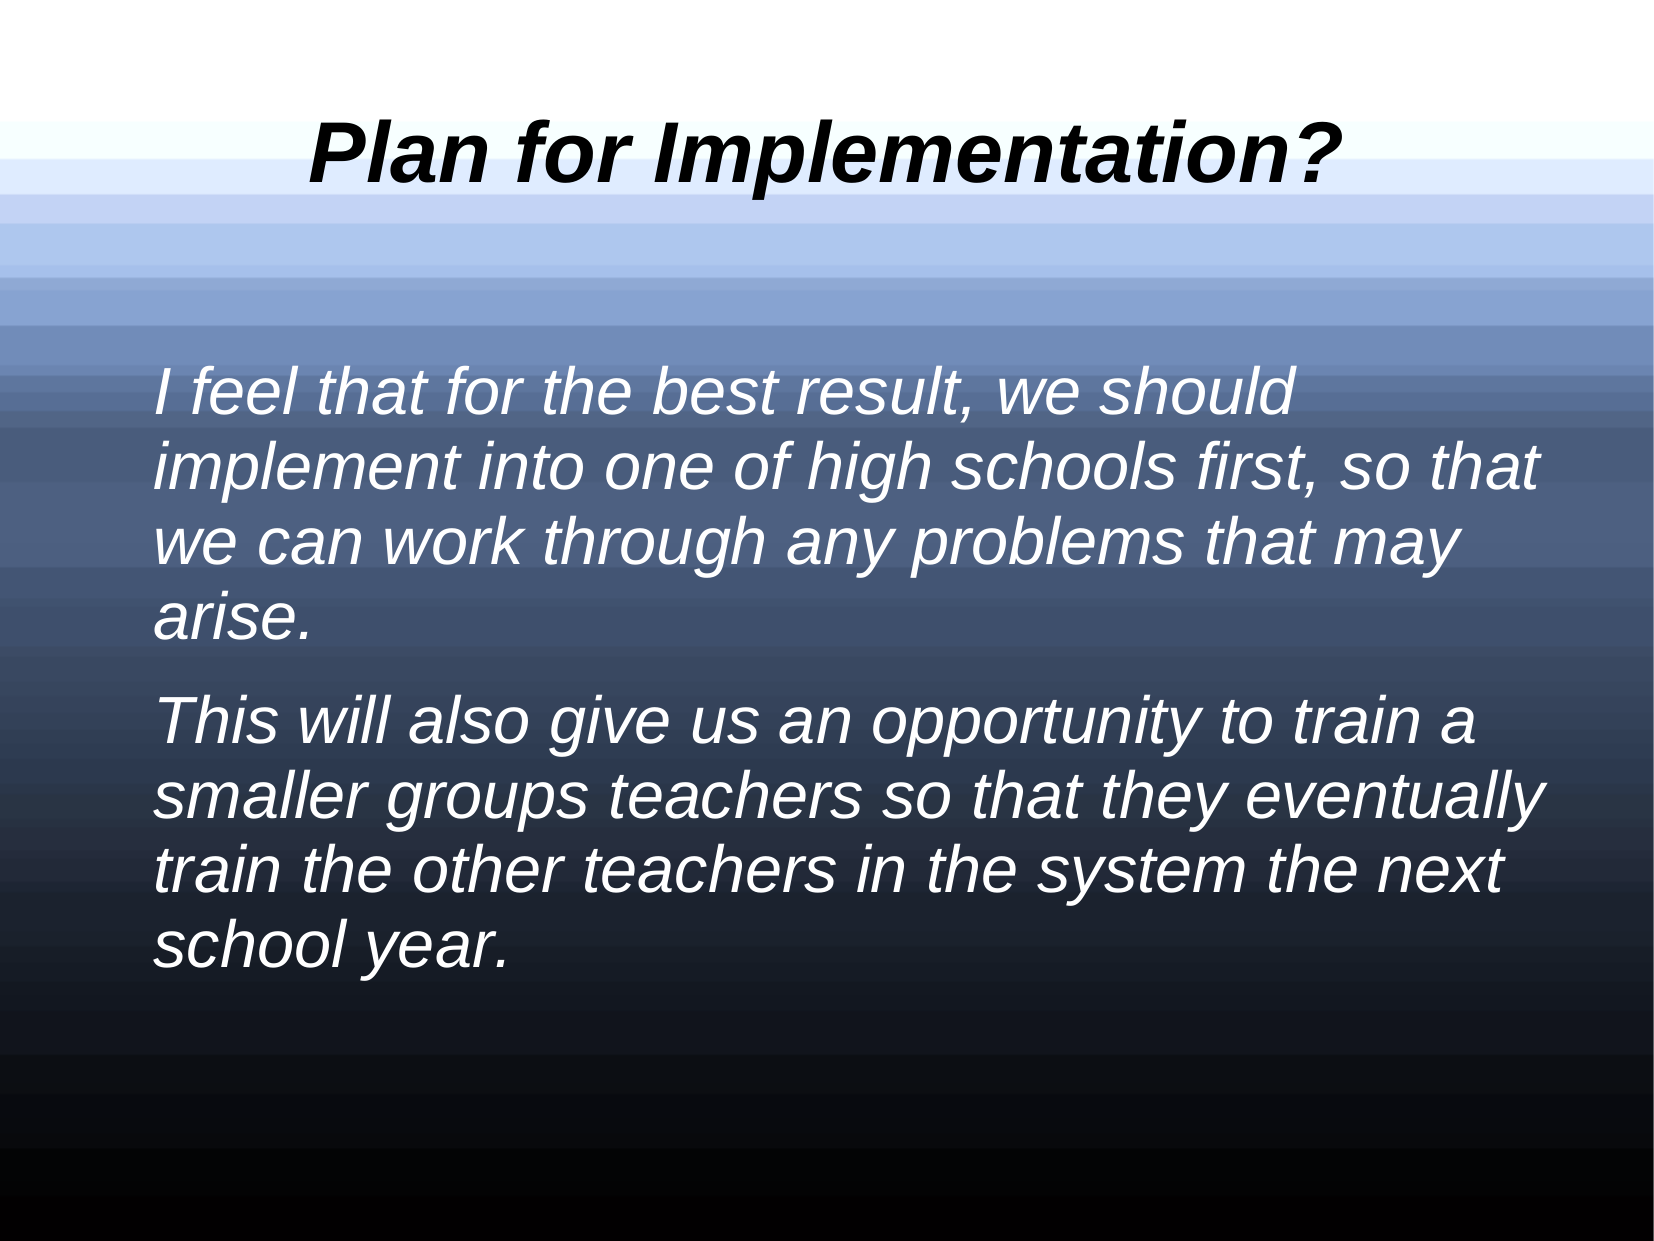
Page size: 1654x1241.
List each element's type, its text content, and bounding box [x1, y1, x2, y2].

title Plan for Implementation? [82, 49, 1571, 257]
picture [0, 0, 1654, 1241]
list I feel that for the best result, we should implement into one of high schools first, so that we can work through any problems that may arise. This will also give us an opportunity to train a smaller groups teachers so that they eventually train the other teachers in the system the next school year. [82, 354, 1571, 1109]
